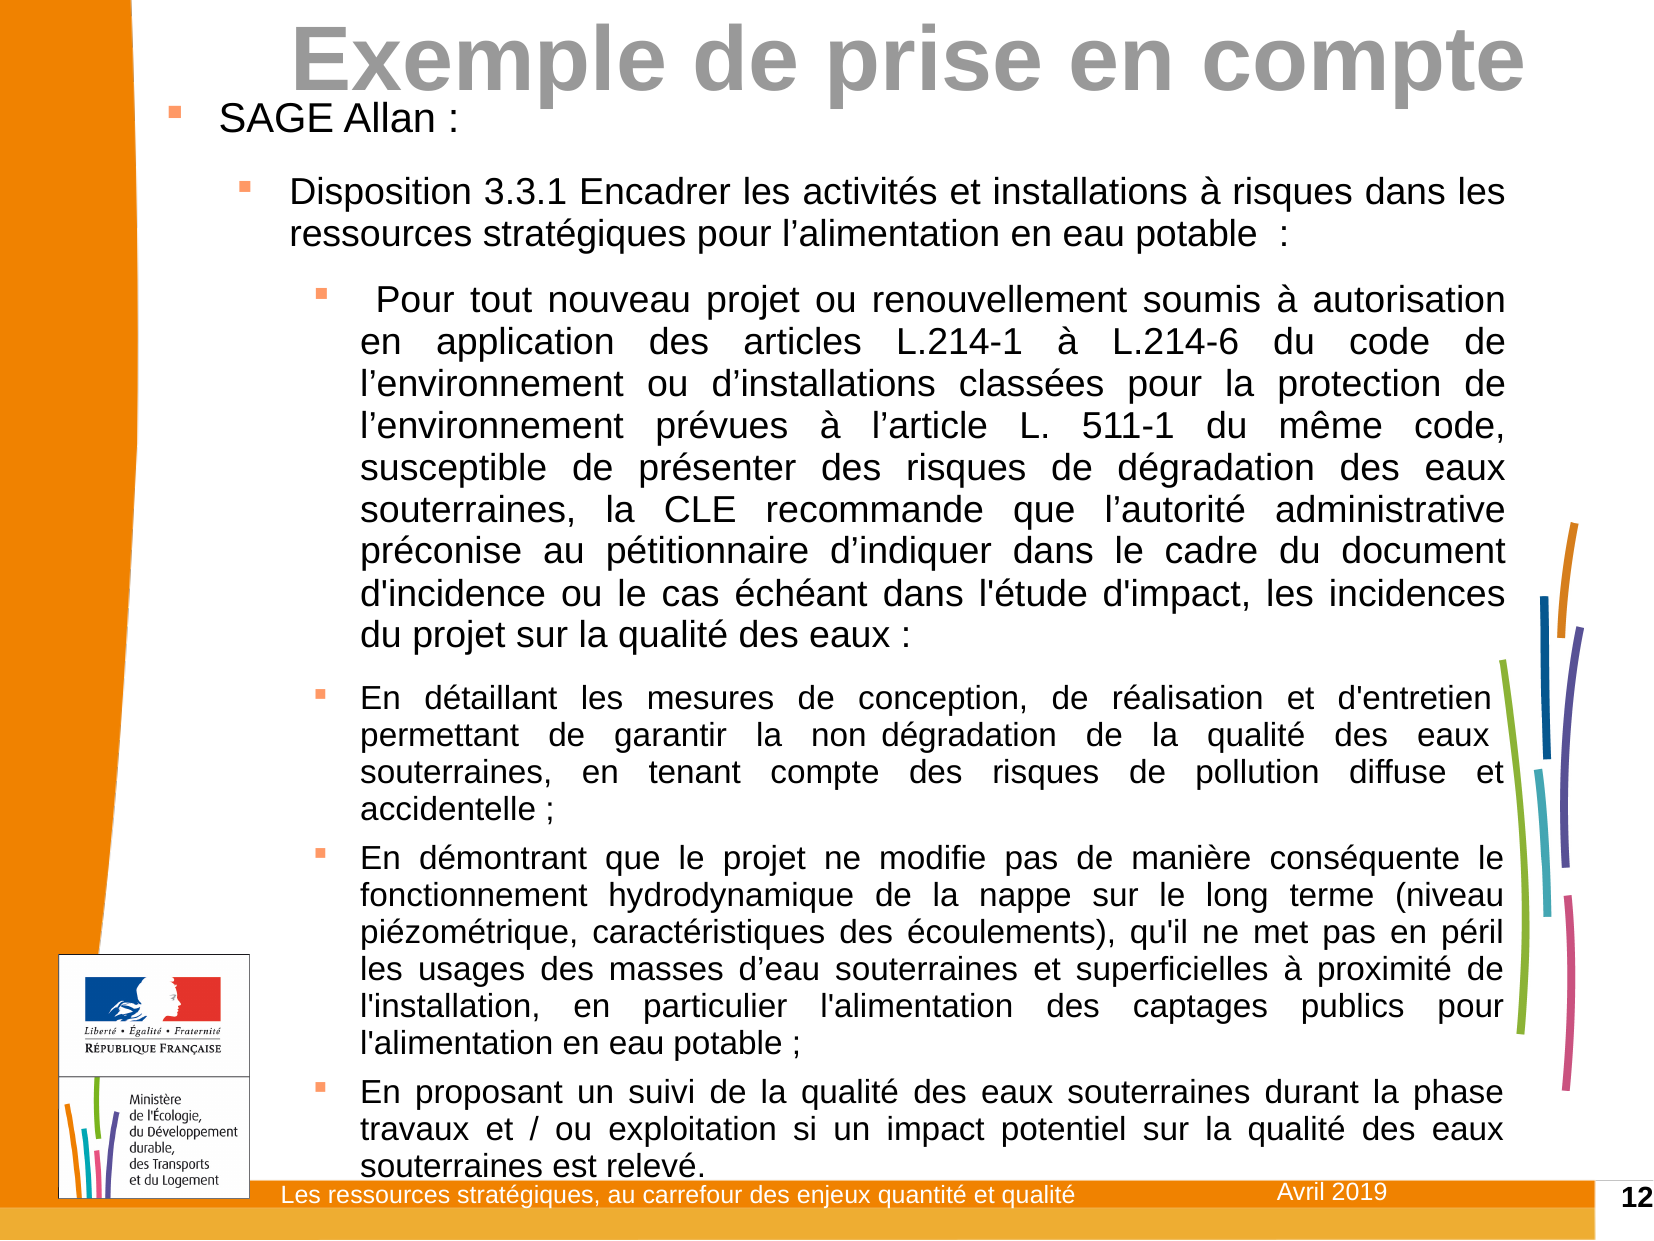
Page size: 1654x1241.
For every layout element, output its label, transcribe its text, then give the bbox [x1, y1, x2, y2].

title Exemple de prise en compte [165, 0, 1654, 119]
picture [0, 0, 1654, 1240]
picture [1281, 1185, 1287, 1193]
picture [752, 1191, 759, 1202]
list SAGE Allan : Disposition 3.3.1 Encadrer les activités et installations à risques dans les ressources stratégiques pour l’alimentation en eau potable : Pour tout nouveau projet ou renouvellement soumis à autorisation en application des articles L.214-1 à L.214-6 du code de l’environnement ou d’installations classées pour la protection de l’environnement prévues à l’article L. 511-1 du même code, susceptible de présenter des risques de dégradation des eaux souterraines, la CLE recommande que l’autorité administrative préconise au pétitionnaire d’indiquer dans le cadre du document d'incidence ou le cas échéant dans l'étude d'impact, les incidences du projet sur la qualité des eaux : En détaillant les mesures de conception, de réalisation et d'entretien permettant de garantir la non dégradation de la qualité des eaux souterraines, en tenant compte des risques de pollution diffuse et accidentelle ; En démontrant que le projet ne modifie pas de manière conséquente le fonctionnement hydrodynamique de la nappe sur le long terme (niveau piézométrique, caractéristiques des écoulements), qu'il ne met pas en péril les usages des masses d’eau souterraines et superficielles à proximité de l'installation, en particulier l'alimentation des captages publics pour l'alimentation en eau potable ; En proposant un suivi de la qualité des eaux souterraines durant la phase travaux et / ou exploitation si un impact potentiel sur la qualité des eaux souterraines est relevé. [147, 94, 1506, 1185]
picture [1376, 1185, 1383, 1192]
picture [1348, 1185, 1356, 1198]
